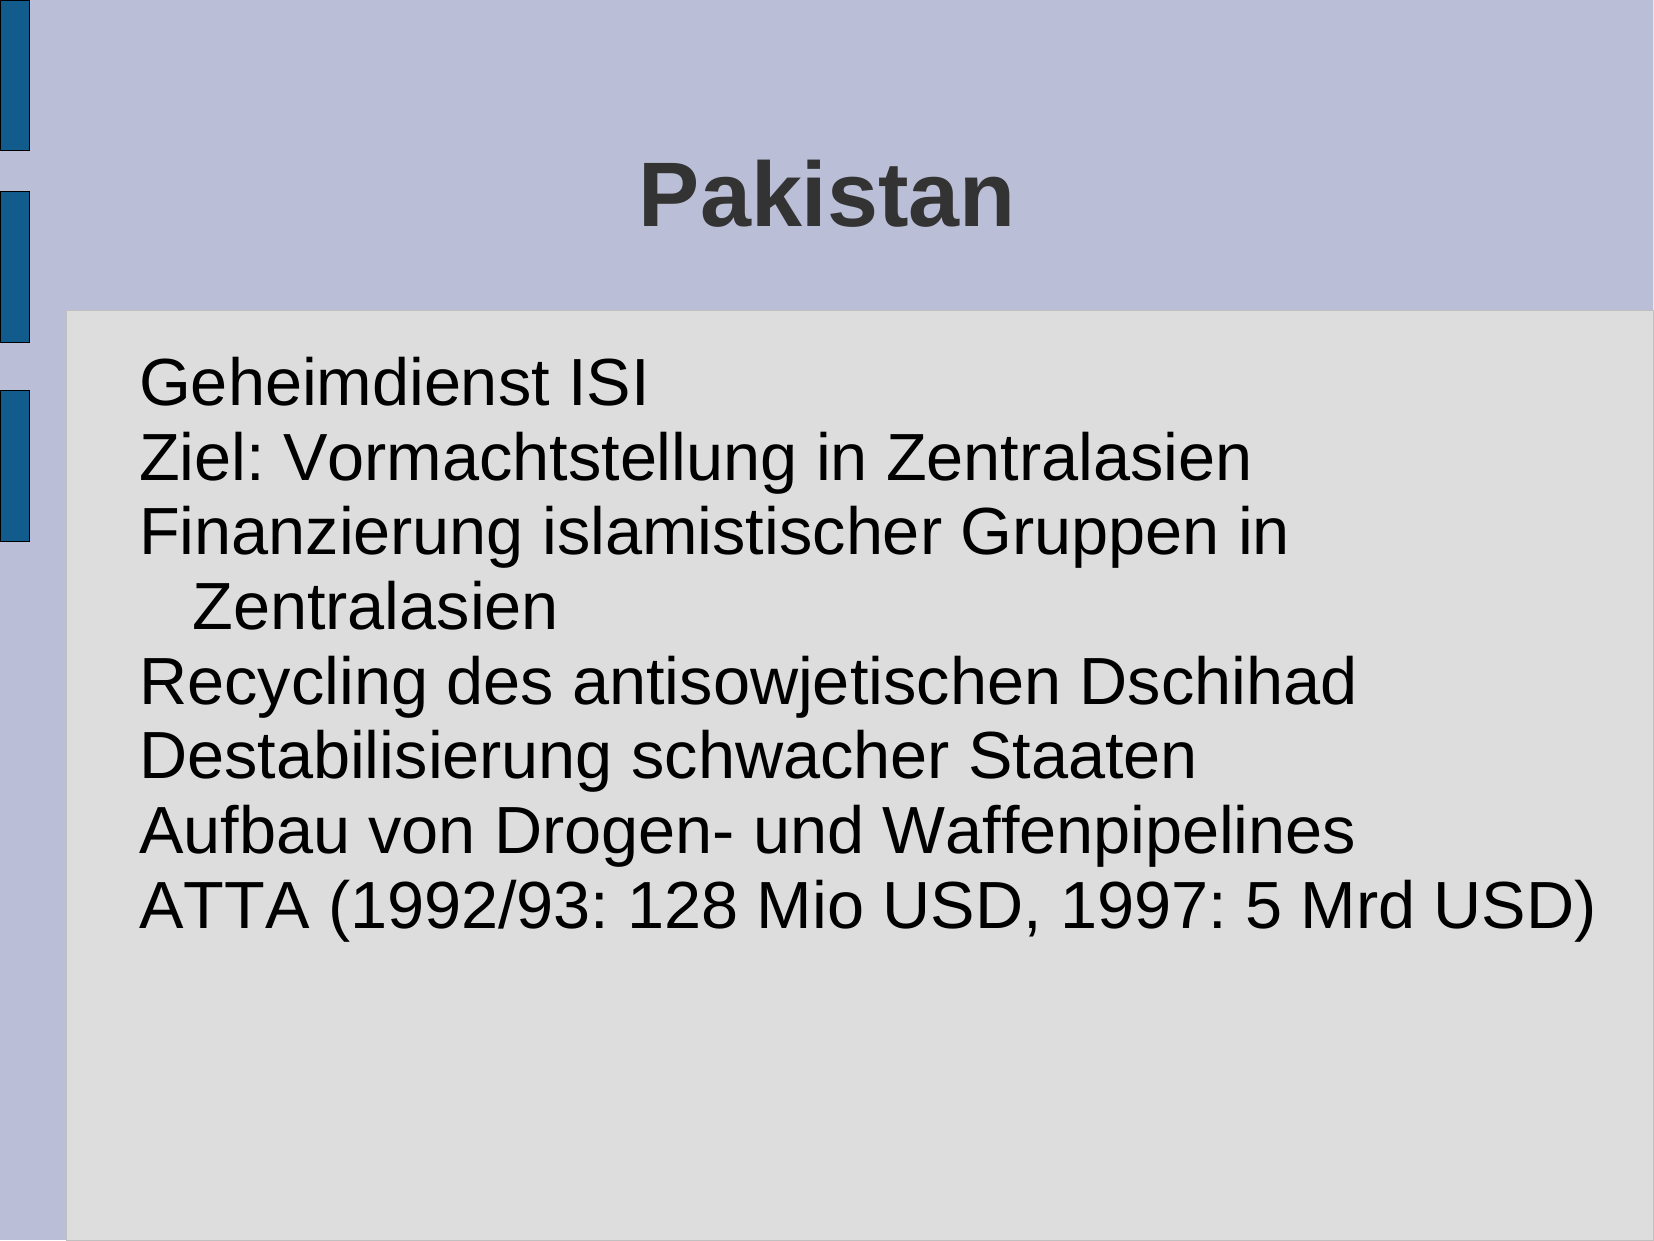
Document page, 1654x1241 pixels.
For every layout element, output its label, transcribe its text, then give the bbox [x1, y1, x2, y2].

title Pakistan [121, 91, 1534, 299]
list Geheimdienst ISI Ziel: Vormachtstellung in Zentralasien Finanzierung islamistischer Gruppen in Zentralasien Recycling des antisowjetischen Dschihad Destabilisierung schwacher Staaten Aufbau von Drogen- und Waffenpipelines ATTA (1992/93: 128 Mio USD, 1997: 5 Mrd USD) [121, 344, 1625, 1127]
